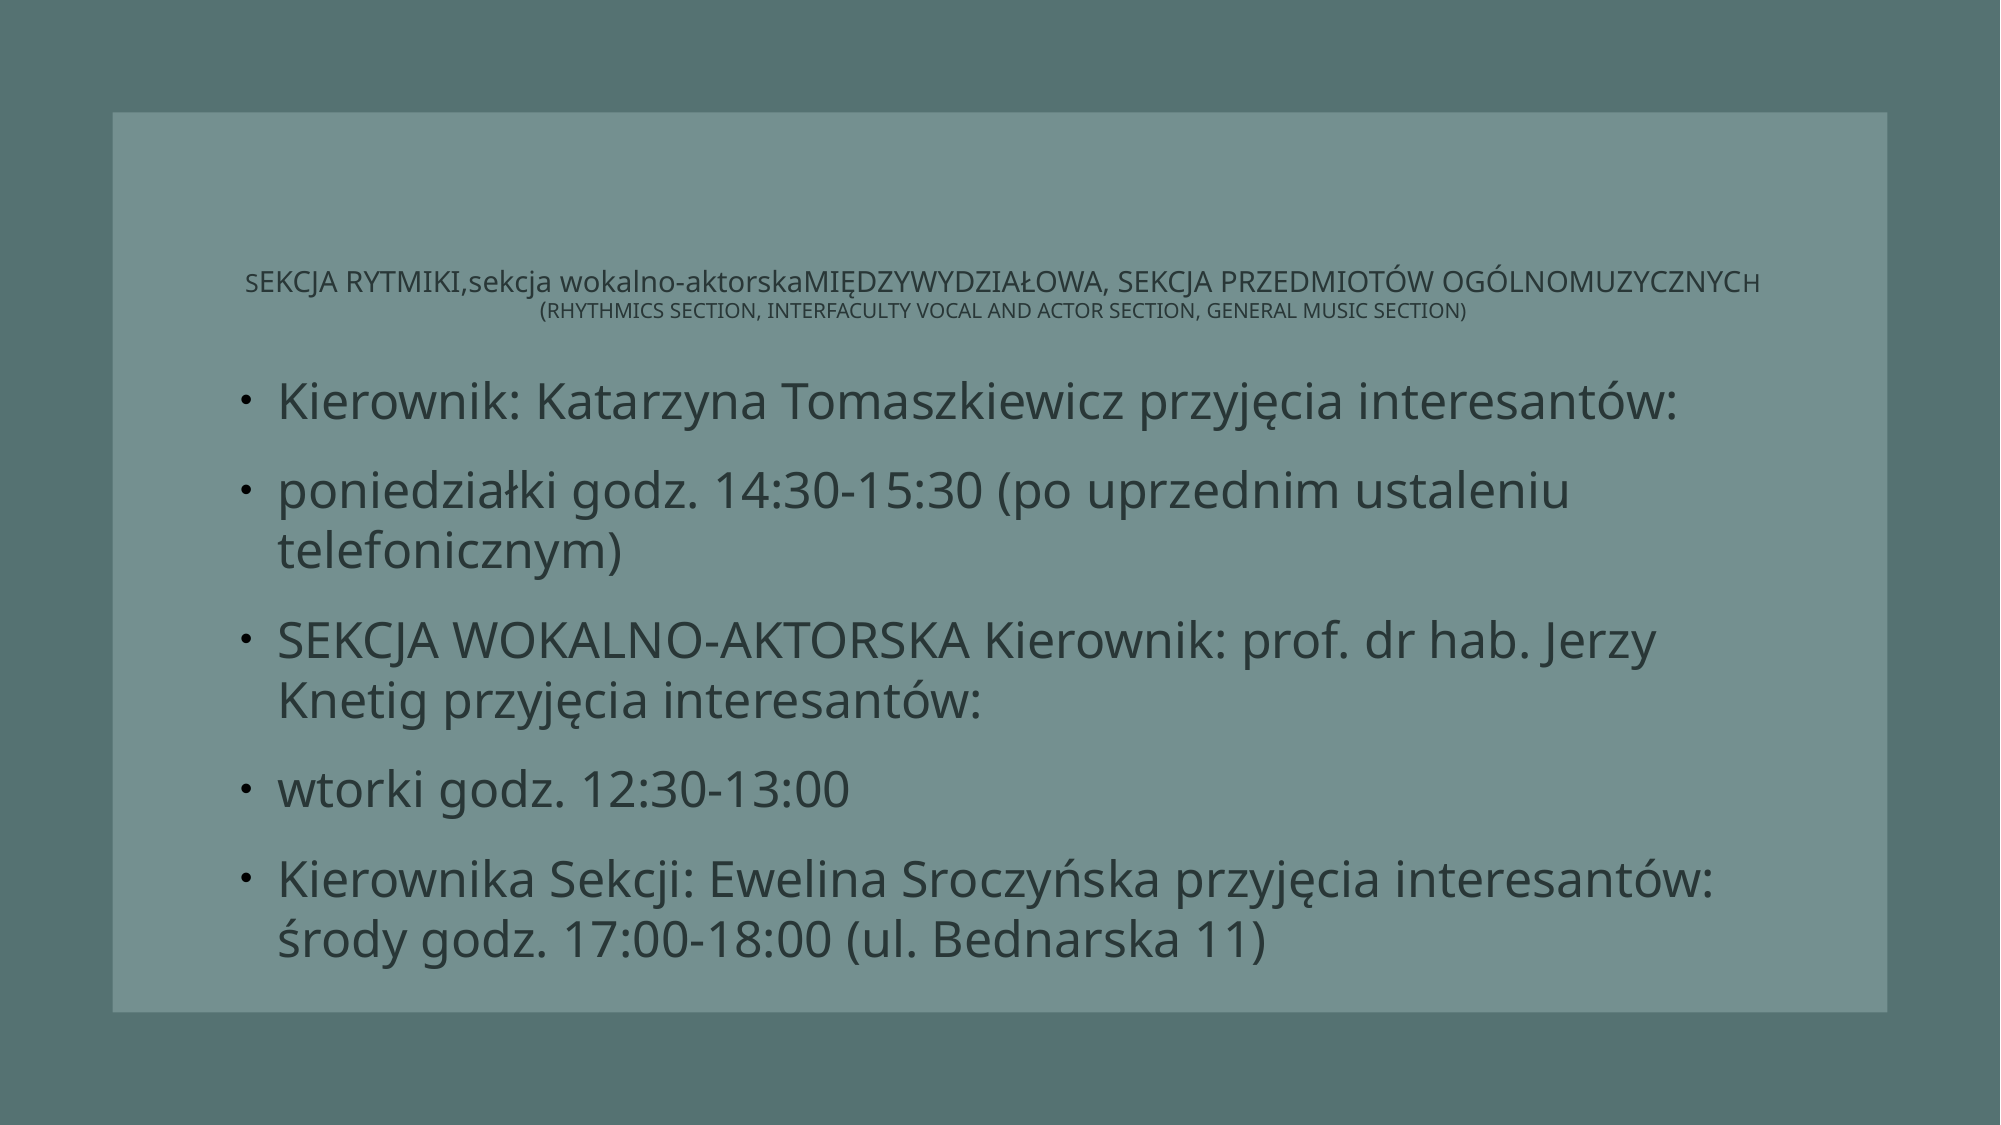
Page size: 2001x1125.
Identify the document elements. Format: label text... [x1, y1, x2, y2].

title SEKCJA RYTMIKI,sekcja wokalno-aktorskaMIĘDZYWYDZIAŁOWA, SEKCJA PRZEDMIOTÓW OGÓLNOMUZYCZNYCH (RHYTHMICS SECTION, INTERFACULTY VOCAL AND ACTOR SECTION, GENERAL MUSIC SECTION) [225, 165, 1782, 332]
text_box [0, 0, 2000, 1125]
list Kierownik: Katarzyna Tomaszkiewicz przyjęcia interesantów: poniedziałki godz. 14:30-15:30 (po uprzednim ustaleniu telefonicznym) SEKCJA WOKALNO-AKTORSKA Kierownik: prof. dr hab. Jerzy Knetig przyjęcia interesantów: wtorki godz. 12:30-13:00 Kierownika Sekcji: Ewelina Sroczyńska przyjęcia interesantów: środy godz. 17:00-18:00 (ul. Bednarska 11) [225, 361, 1782, 943]
